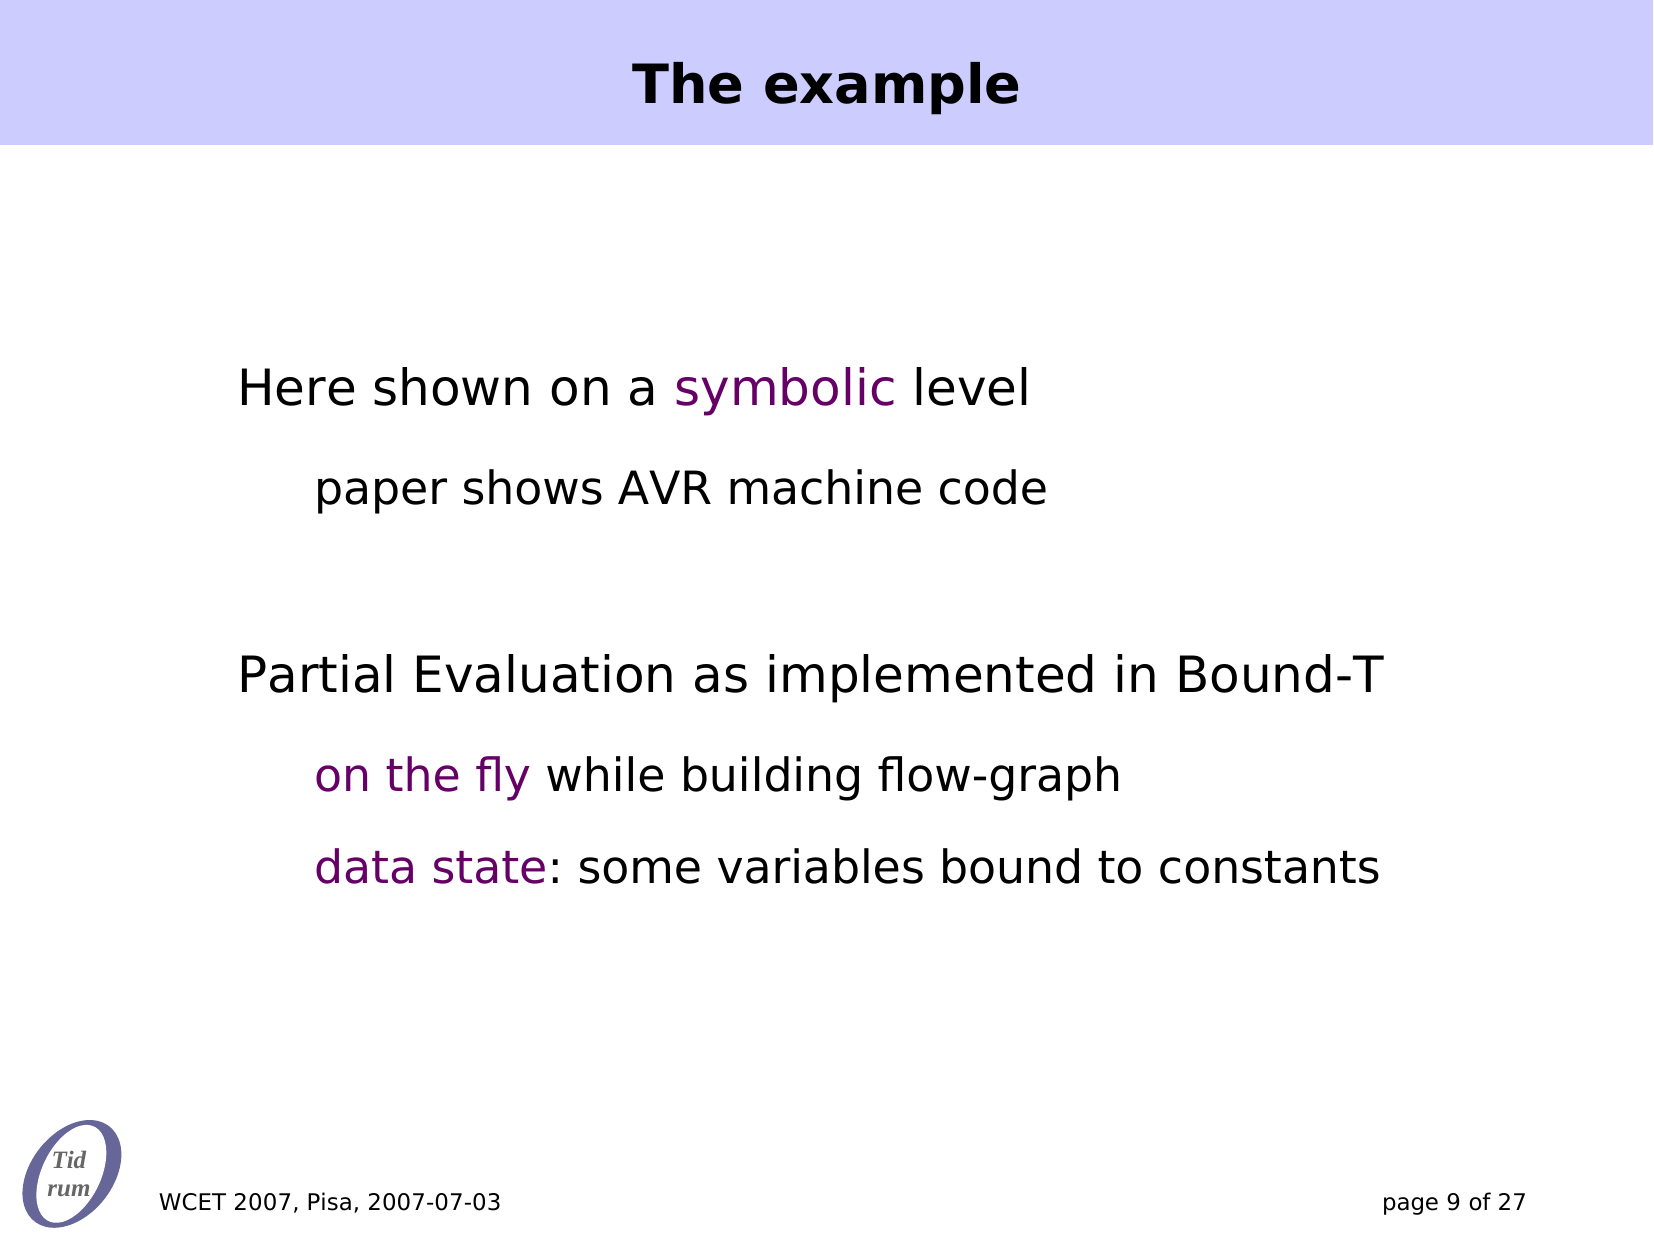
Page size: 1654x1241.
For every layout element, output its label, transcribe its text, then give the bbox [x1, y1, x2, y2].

title The example [121, 43, 1533, 126]
list Here shown on a symbolic level paper shows AVR machine code Partial Evaluation as implemented in Bound-T on the fly while building flow-graph data state: some variables bound to constants [219, 330, 1498, 938]
